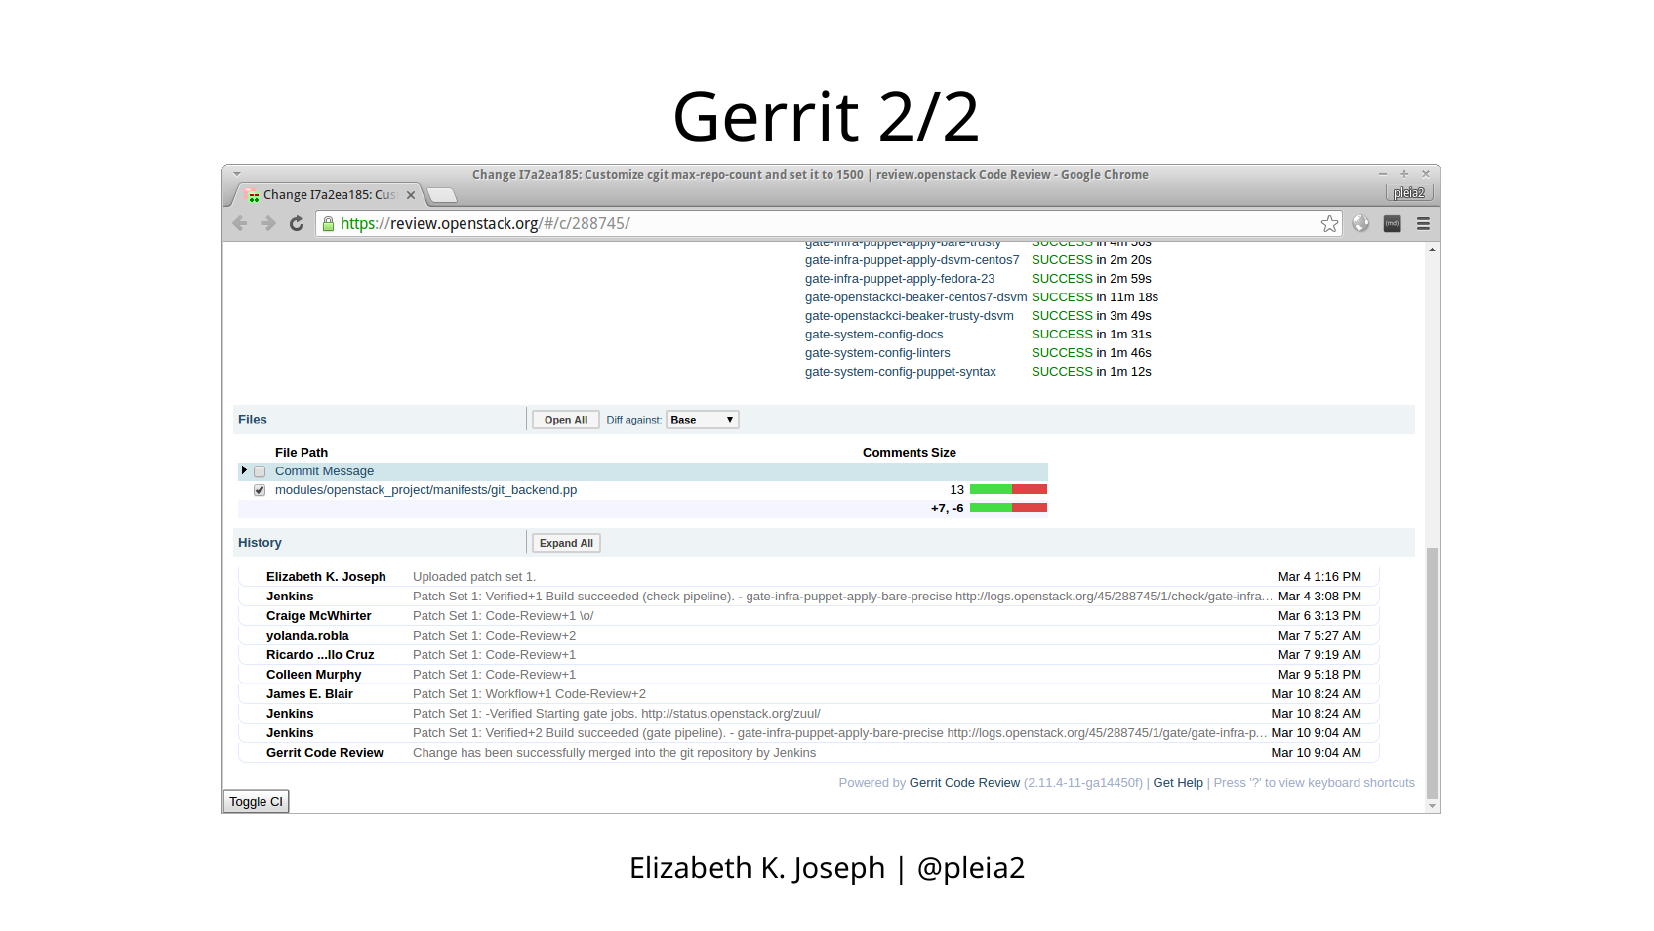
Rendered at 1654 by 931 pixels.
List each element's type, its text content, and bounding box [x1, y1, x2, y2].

picture [221, 164, 1441, 814]
title Gerrit 2/2 [82, 37, 1571, 193]
